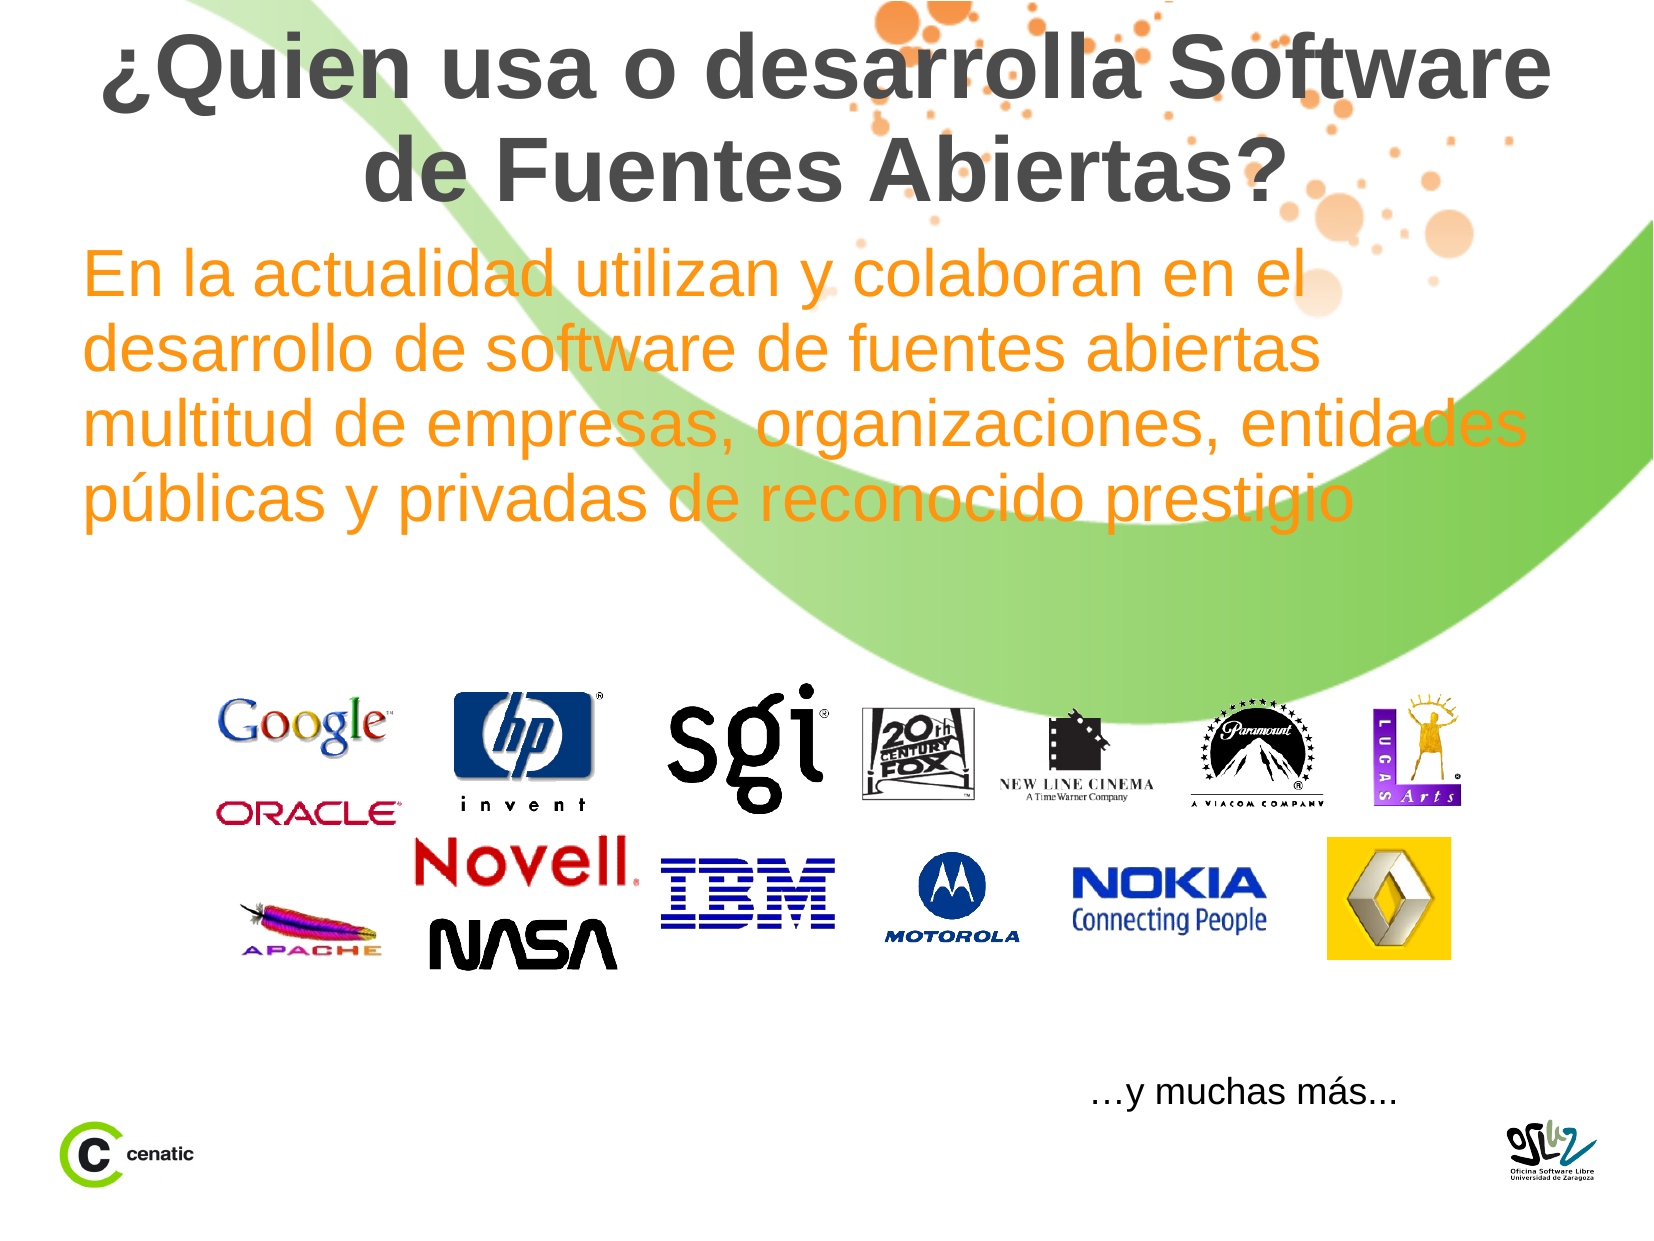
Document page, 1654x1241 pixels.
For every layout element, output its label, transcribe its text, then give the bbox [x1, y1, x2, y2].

picture [1505, 1119, 1600, 1182]
picture [852, 678, 1482, 978]
title ¿Quien usa o desarrolla Software de Fuentes Abiertas? [82, 15, 1571, 221]
text_box …y muchas más... [856, 1062, 1490, 1122]
picture [203, 666, 844, 981]
picture [183, 0, 1653, 755]
list En la actualidad utilizan y colaboran en el desarrollo de software de fuentes abiertas multitud de empresas, organizaciones, entidades públicas y privadas de reconocido prestigio [82, 236, 1571, 1028]
picture [59, 1121, 194, 1188]
